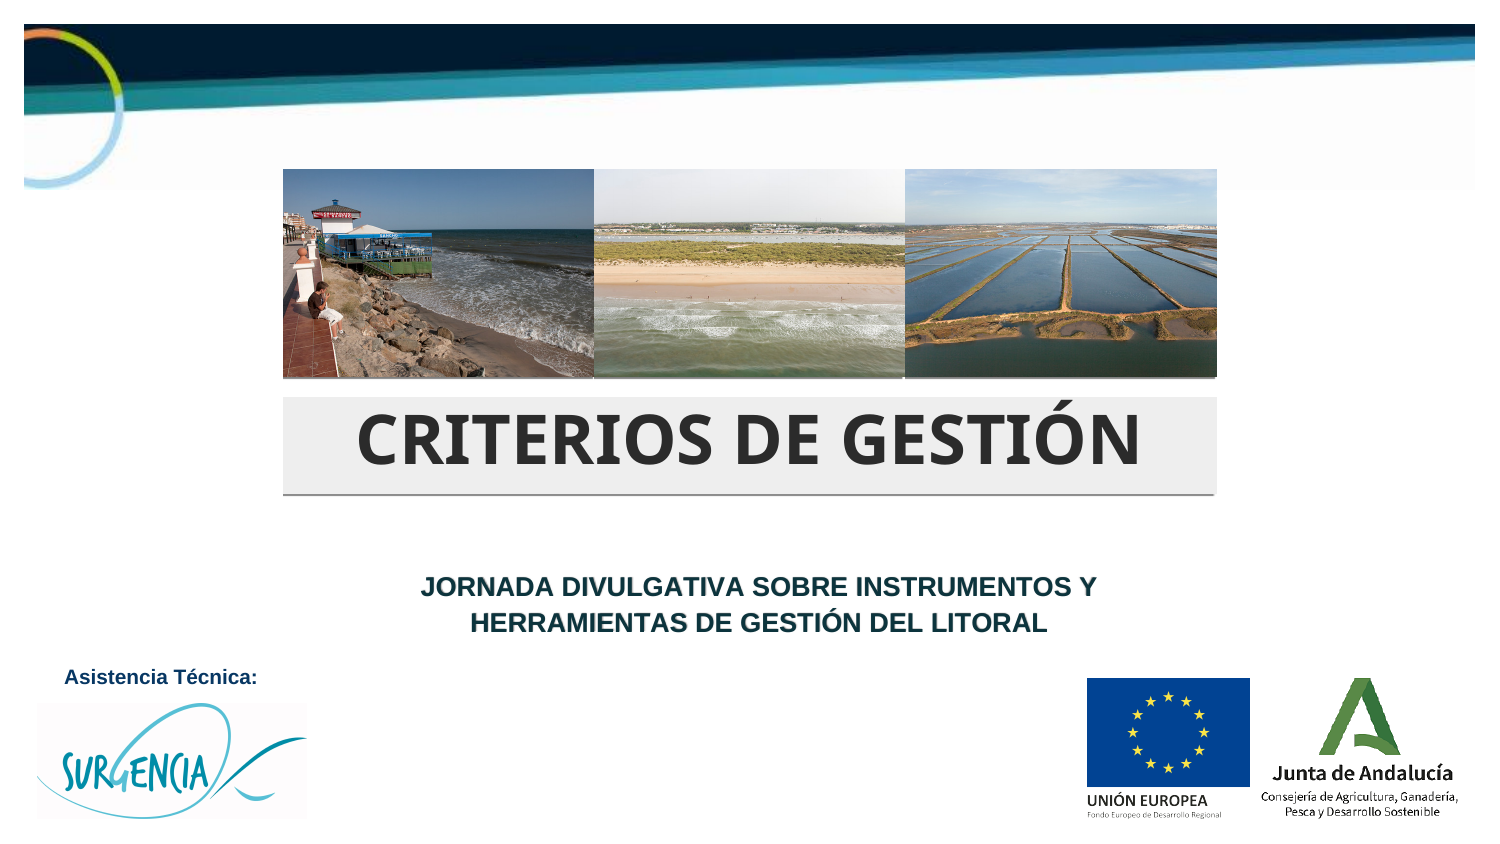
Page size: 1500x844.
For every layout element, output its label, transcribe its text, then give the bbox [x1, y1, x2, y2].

text_box JORNADA DIVULGATIVA SOBRE INSTRUMENTOS Y HERRAMIENTAS DE GESTIÓN DEL LITORAL [394, 561, 1124, 640]
picture [24, 24, 1475, 377]
text_box Asistencia Técnica: [48, 648, 274, 705]
picture [1087, 678, 1476, 819]
text_box CRITERIOS DE GESTIÓN [283, 397, 1217, 495]
picture [37, 704, 307, 819]
